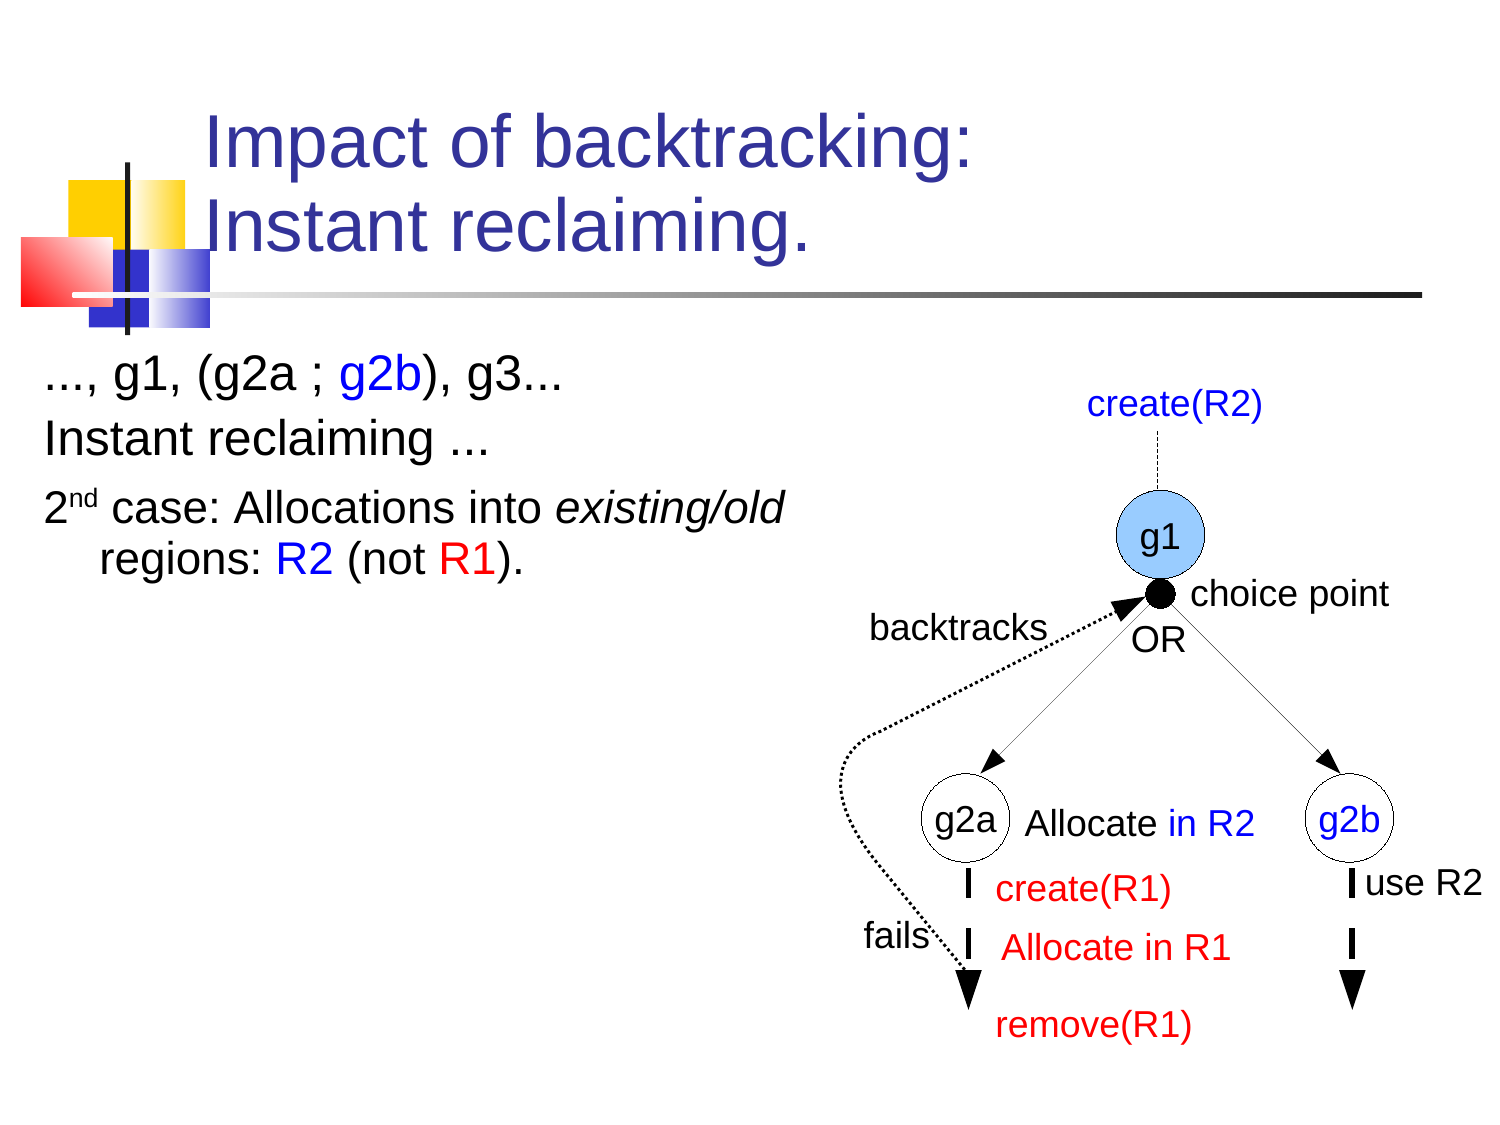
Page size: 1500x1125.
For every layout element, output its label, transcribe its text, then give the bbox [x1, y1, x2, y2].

text_box Allocate in R2 [1009, 791, 1271, 852]
text_box create(R2) [1072, 372, 1279, 432]
list ..., g1, (g2a ; g2b), g3... Instant reclaiming ... 2nd case: Allocations into existing/old regions: R2 (not R1). [28, 342, 922, 680]
title Impact of backtracking: Instant reclaiming. [188, 35, 1468, 276]
text_box OR [1116, 607, 1203, 668]
text_box backtracks [854, 595, 1063, 656]
text_box [1145, 578, 1175, 609]
text_box g2a [921, 773, 1009, 863]
text_box create(R1) [980, 856, 1188, 917]
text_box use R2 [1350, 850, 1499, 911]
text_box fails [848, 903, 945, 964]
text_box g1 [1116, 490, 1205, 579]
text_box choice point [1175, 561, 1405, 621]
text_box Allocate in R1 [986, 915, 1247, 976]
text_box remove(R1) [980, 992, 1208, 1052]
text_box g2b [1305, 773, 1394, 863]
